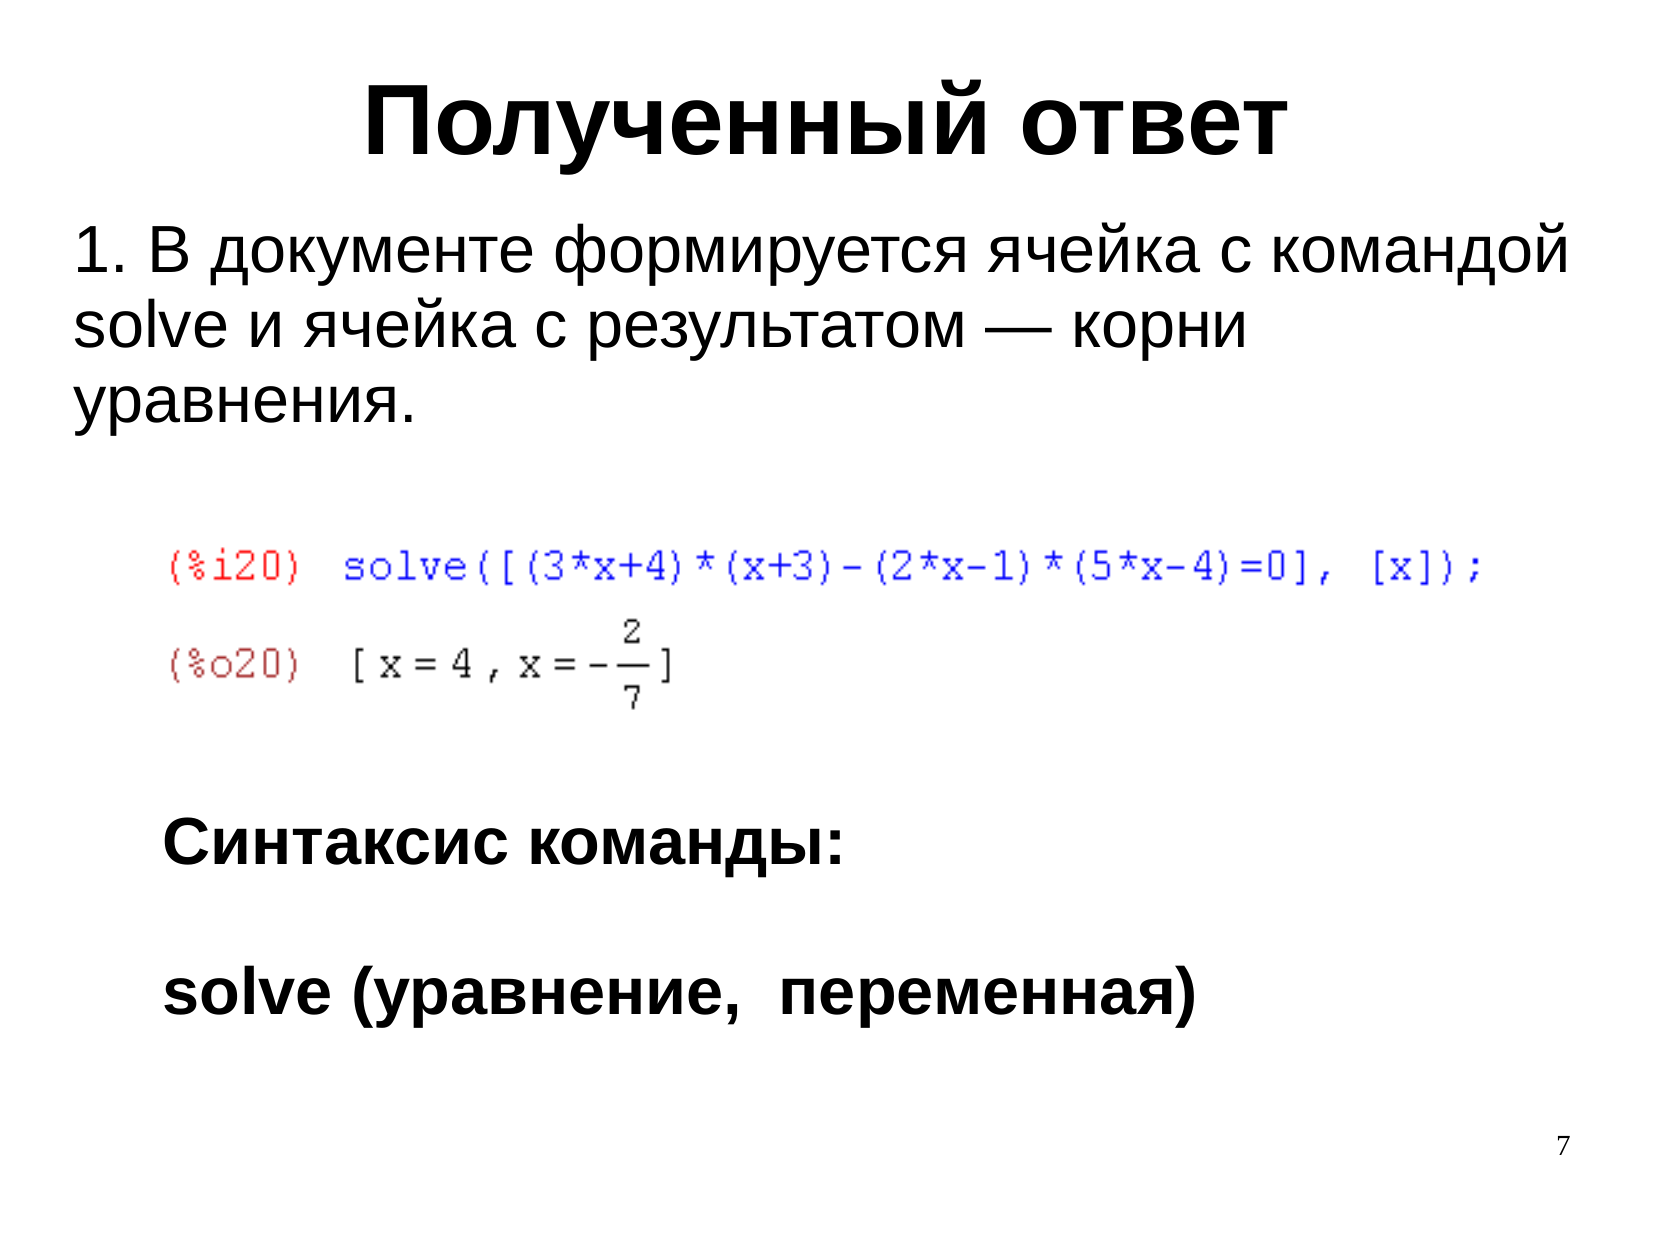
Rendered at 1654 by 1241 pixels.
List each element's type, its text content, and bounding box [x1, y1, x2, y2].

text_box 1. В документе формируется ячейка с командой solve и ячейка с результатом — корни уравнения. [59, 205, 1595, 445]
picture [155, 472, 1506, 739]
text_box Полученный ответ [59, 56, 1595, 184]
text_box Синтаксис команды: solve (уравнение, переменная) [147, 797, 1388, 1037]
